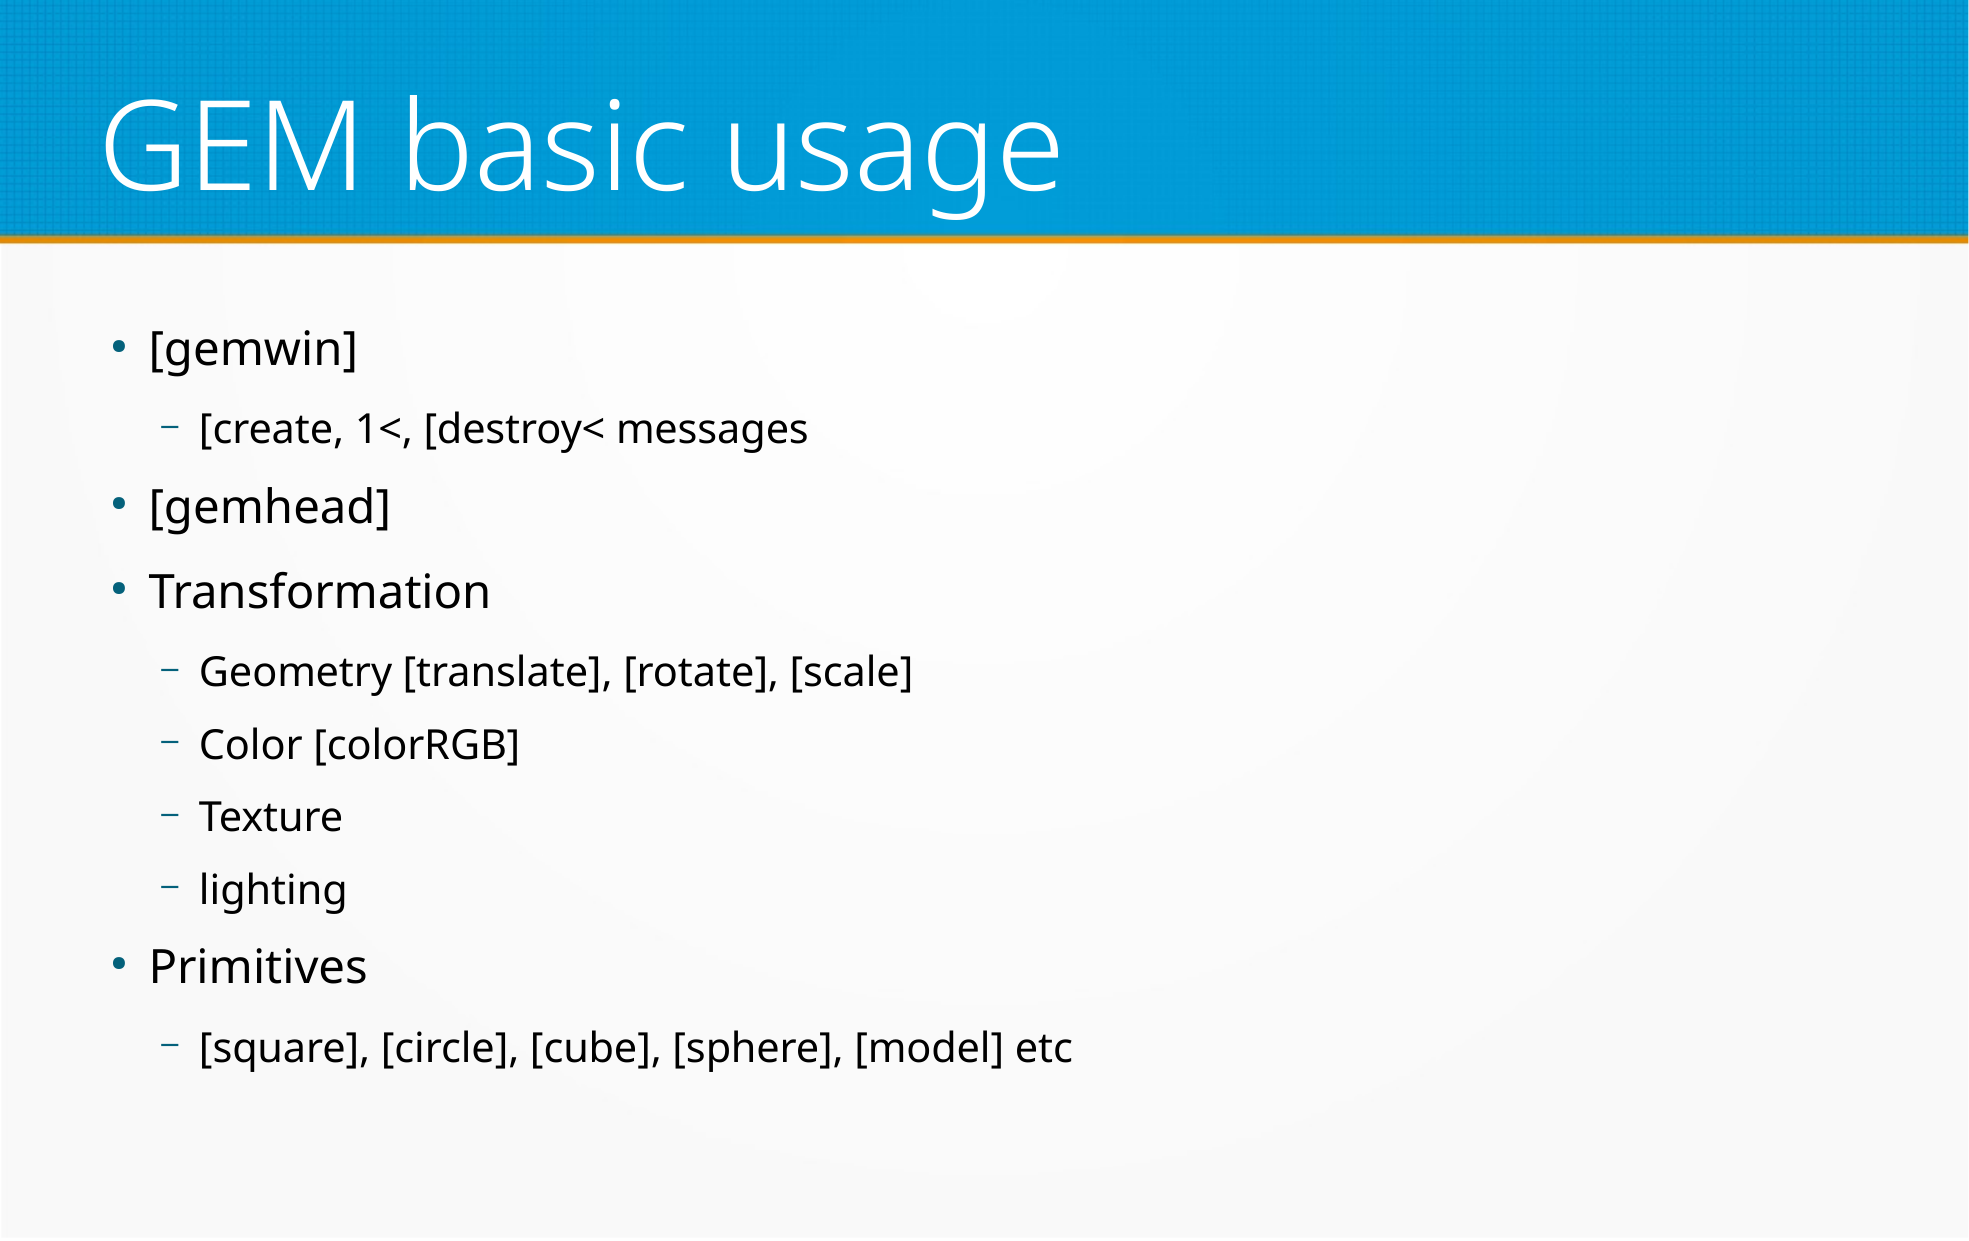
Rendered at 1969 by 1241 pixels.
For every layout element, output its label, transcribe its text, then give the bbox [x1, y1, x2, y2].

title GEM basic usage [98, 19, 1870, 227]
list [gemwin] [create, 1<, [destroy< messages [gemhead] Transformation Geometry [translate], [rotate], [scale] Color [colorRGB] Texture lighting Primitives [square], [circle], [cube], [sphere], [model] etc [98, 315, 1861, 1081]
picture [0, 233, 1969, 1241]
